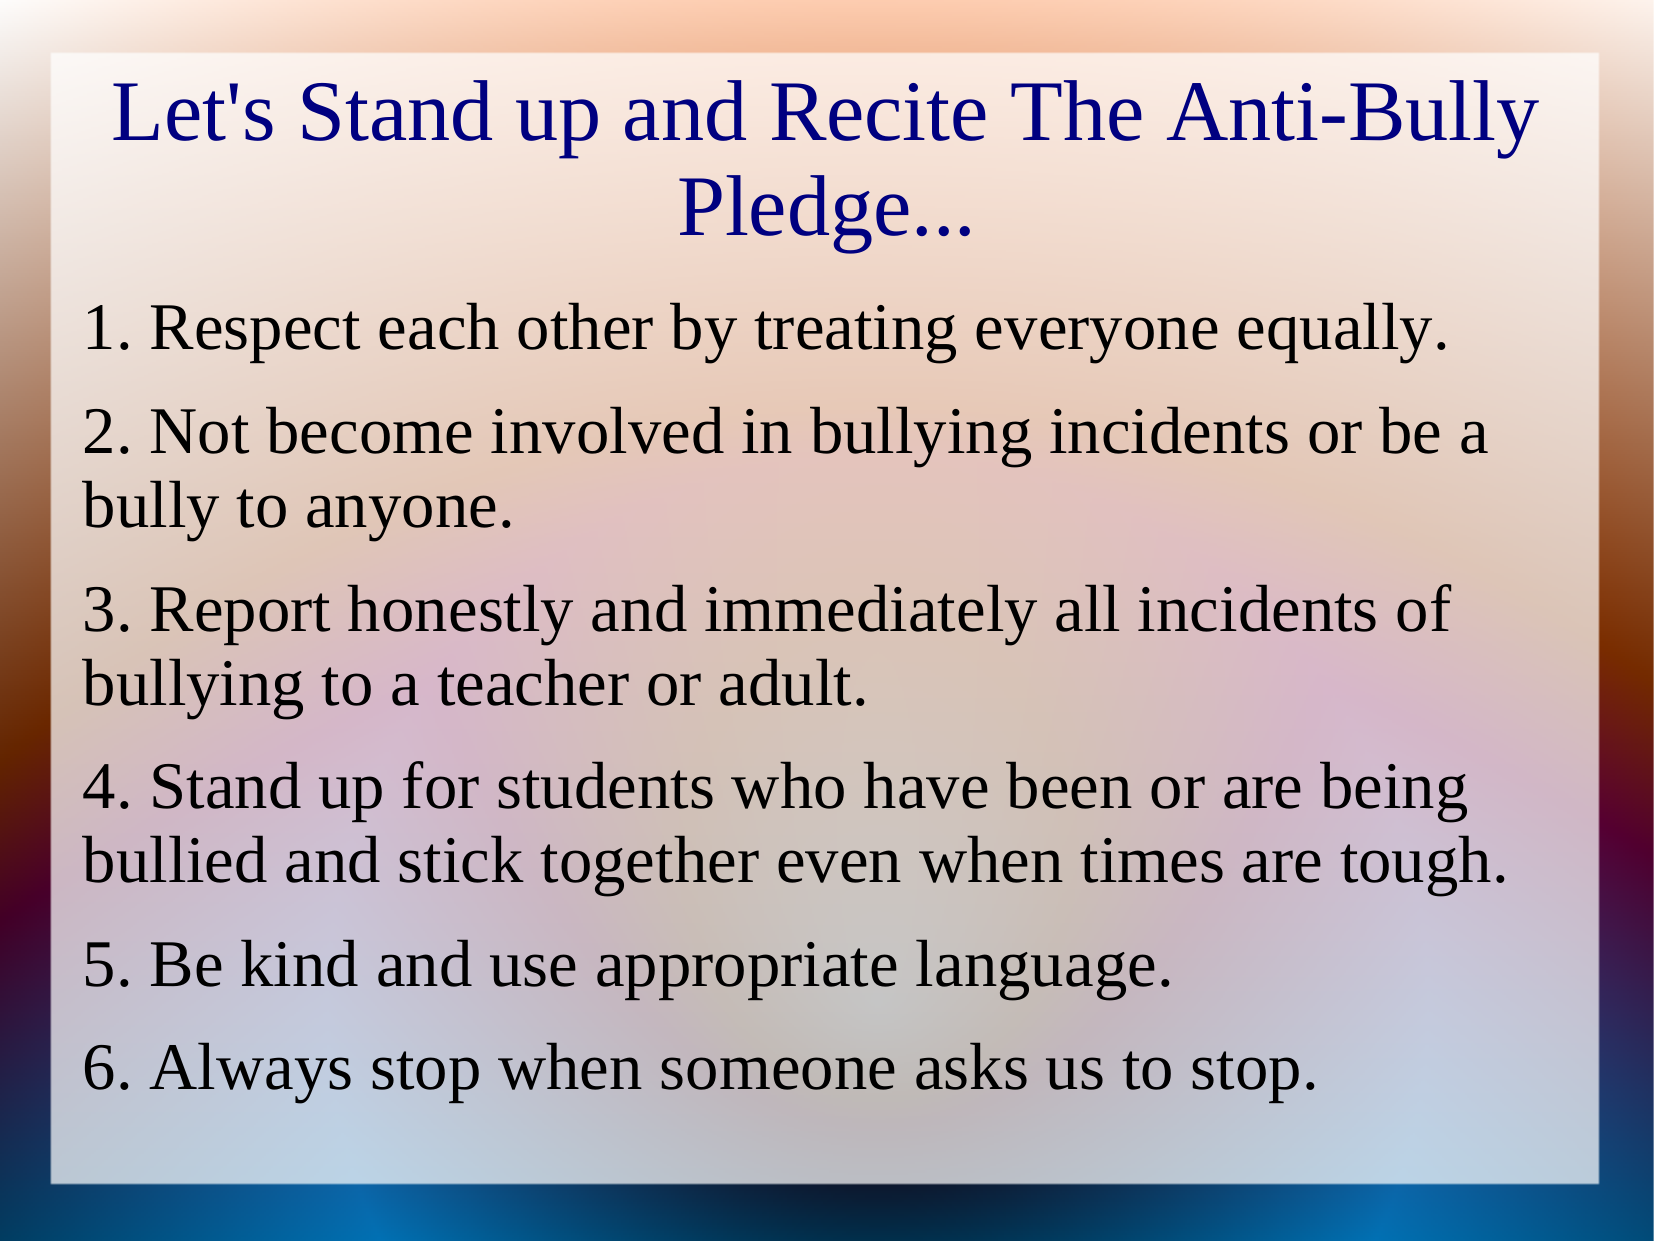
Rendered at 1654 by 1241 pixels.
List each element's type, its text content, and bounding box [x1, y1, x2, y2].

picture [0, 0, 1654, 1241]
list 1. Respect each other by treating everyone equally. 2. Not become involved in bullying incidents or be a bully to anyone. 3. Report honestly and immediately all incidents of bullying to a teacher or adult. 4. Stand up for students who have been or are being bullied and stick together even when times are tough. 5. Be kind and use appropriate language. 6. Always stop when someone asks us to stop. [82, 290, 1571, 1105]
title Let's Stand up and Recite The Anti-Bully Pledge... [82, 55, 1571, 263]
